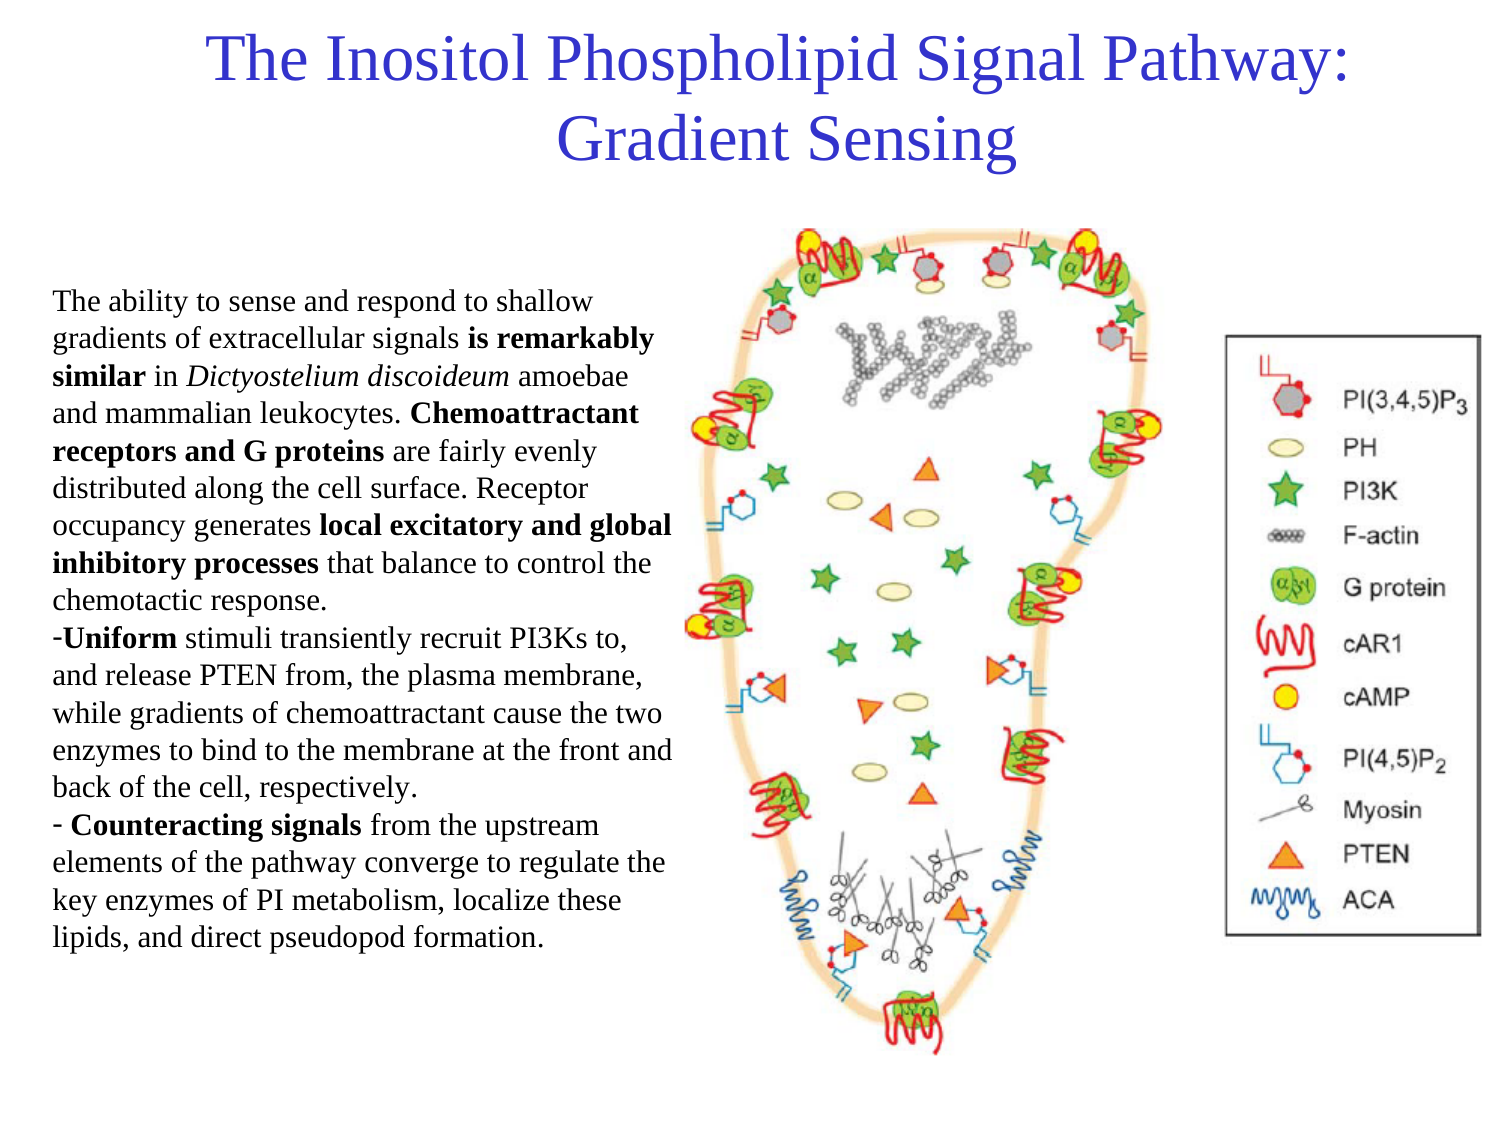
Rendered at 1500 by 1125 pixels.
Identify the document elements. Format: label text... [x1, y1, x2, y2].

text_box The Inositol Phospholipid Signal Pathway: Gradient Sensing [137, 0, 1438, 188]
picture [667, 206, 1500, 1063]
text_box The ability to sense and respond to shallow gradients of extracellular signals is remarkably similar in Dictyostelium discoideum amoebae and mammalian leukocytes. Chemoattractant receptors and G proteins are fairly evenly distributed along the cell surface. Receptor occupancy generates local excitatory and global inhibitory processes that balance to control the chemotactic response. Uniform stimuli transiently recruit PI3Ks to, and release PTEN from, the plasma membrane, while gradients of chemoattractant cause the two enzymes to bind to the membrane at the front and back of the cell, respectively. Counteracting signals from the upstream elements of the pathway converge to regulate the key enzymes of PI metabolism, localize these lipids, and direct pseudopod formation. [37, 272, 691, 1000]
